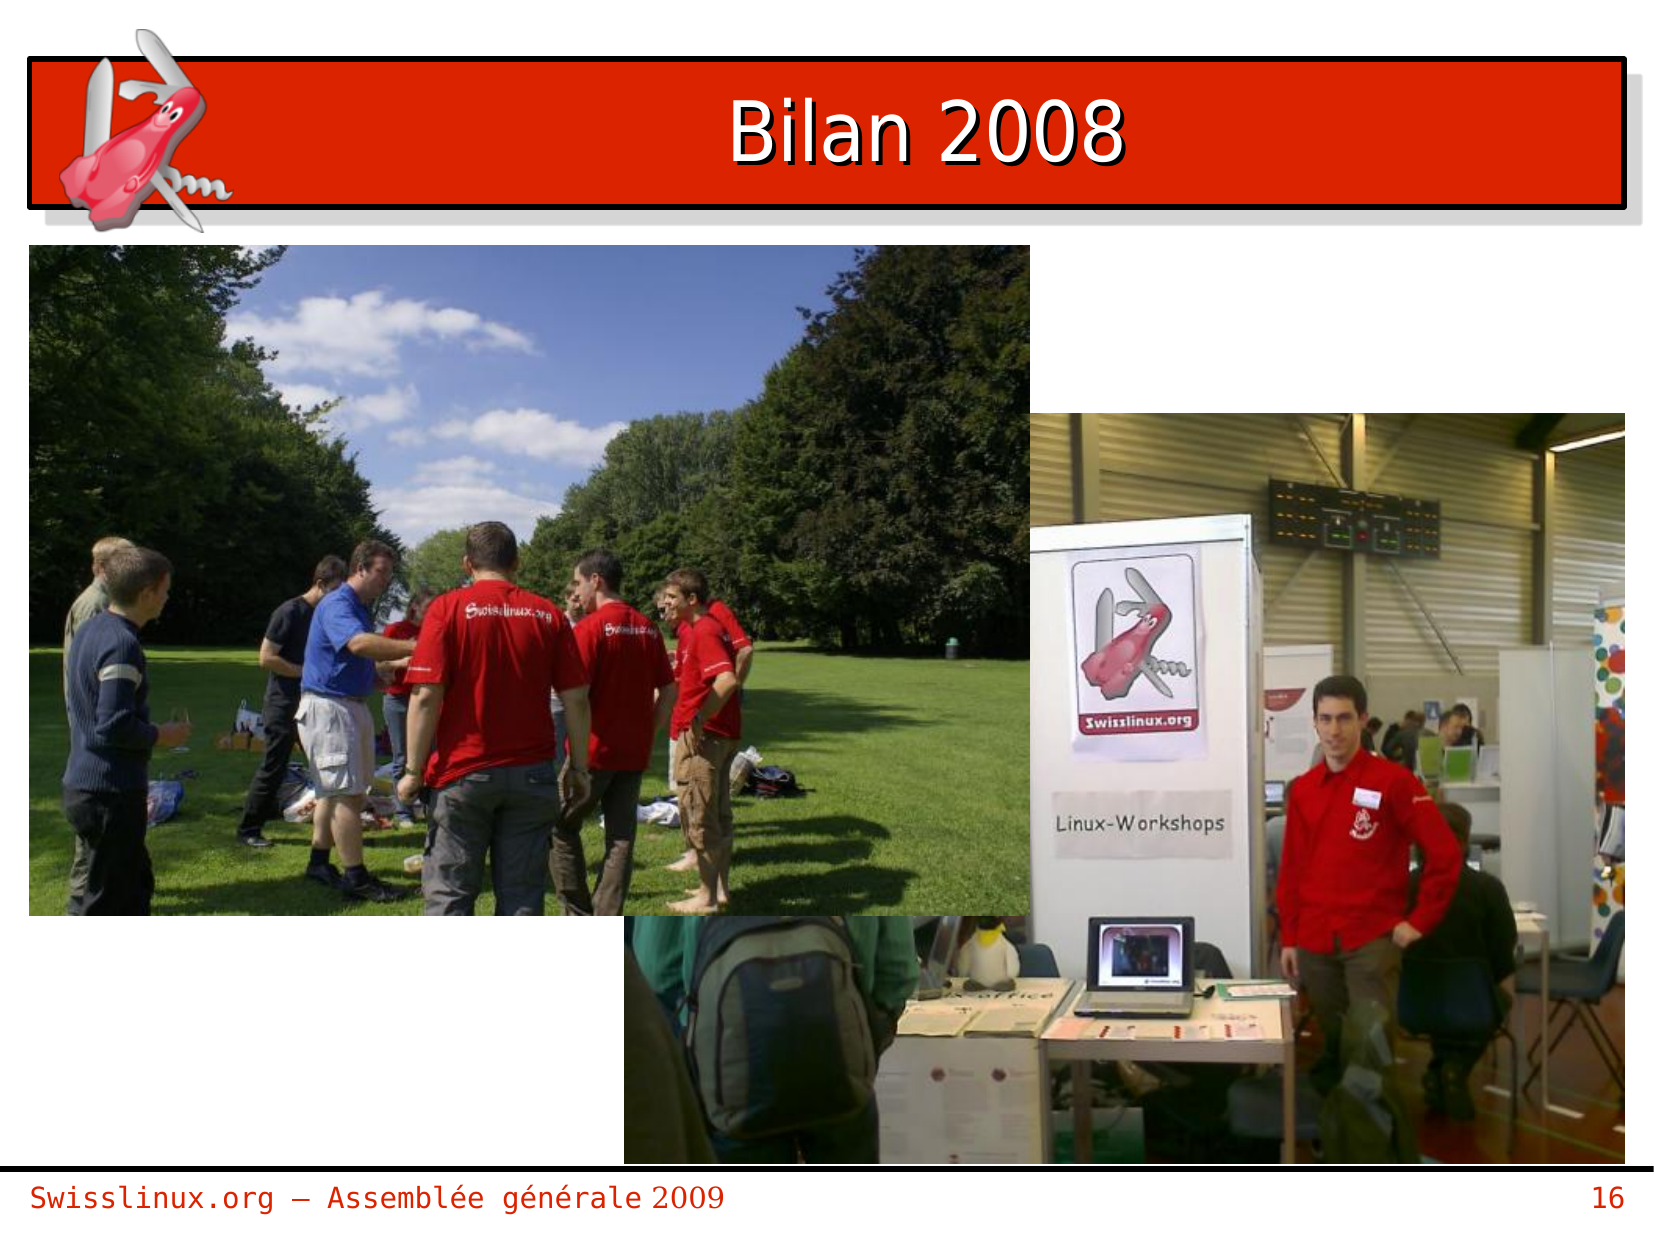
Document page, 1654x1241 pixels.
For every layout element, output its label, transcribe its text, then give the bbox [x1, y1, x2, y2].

title Bilan 2008 [259, 84, 1595, 182]
picture [59, 29, 234, 233]
picture [29, 245, 1625, 1164]
